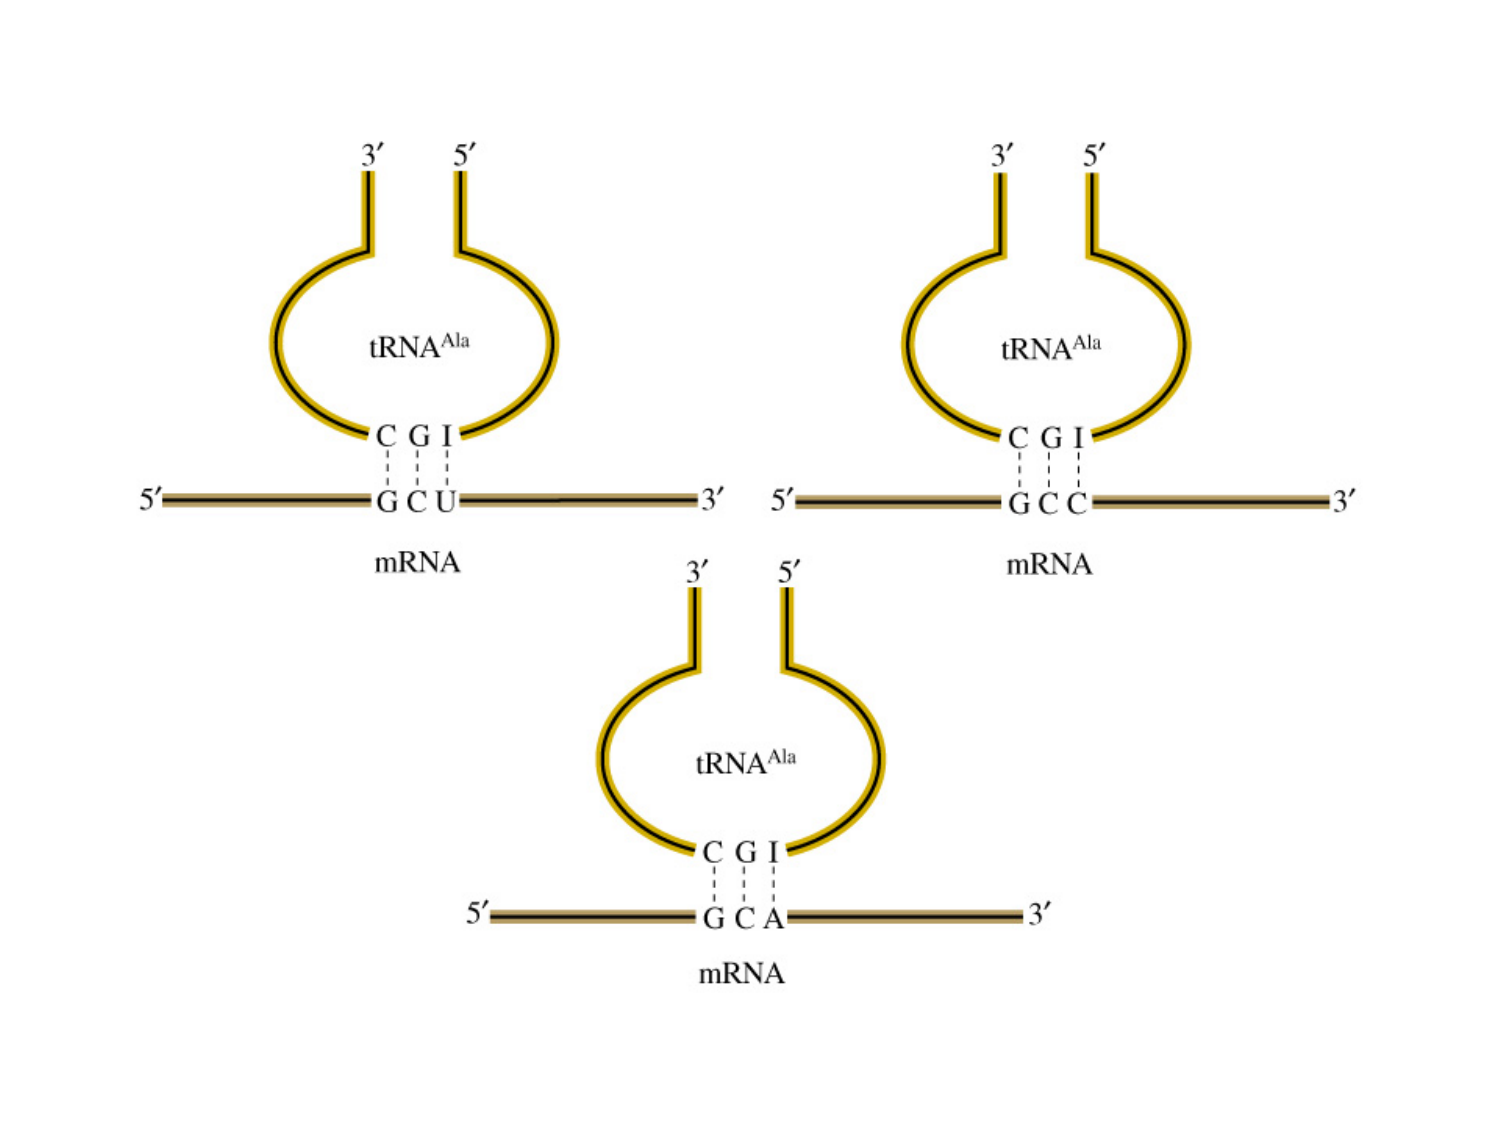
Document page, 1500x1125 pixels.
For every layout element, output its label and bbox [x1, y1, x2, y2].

picture [125, 129, 1375, 996]
